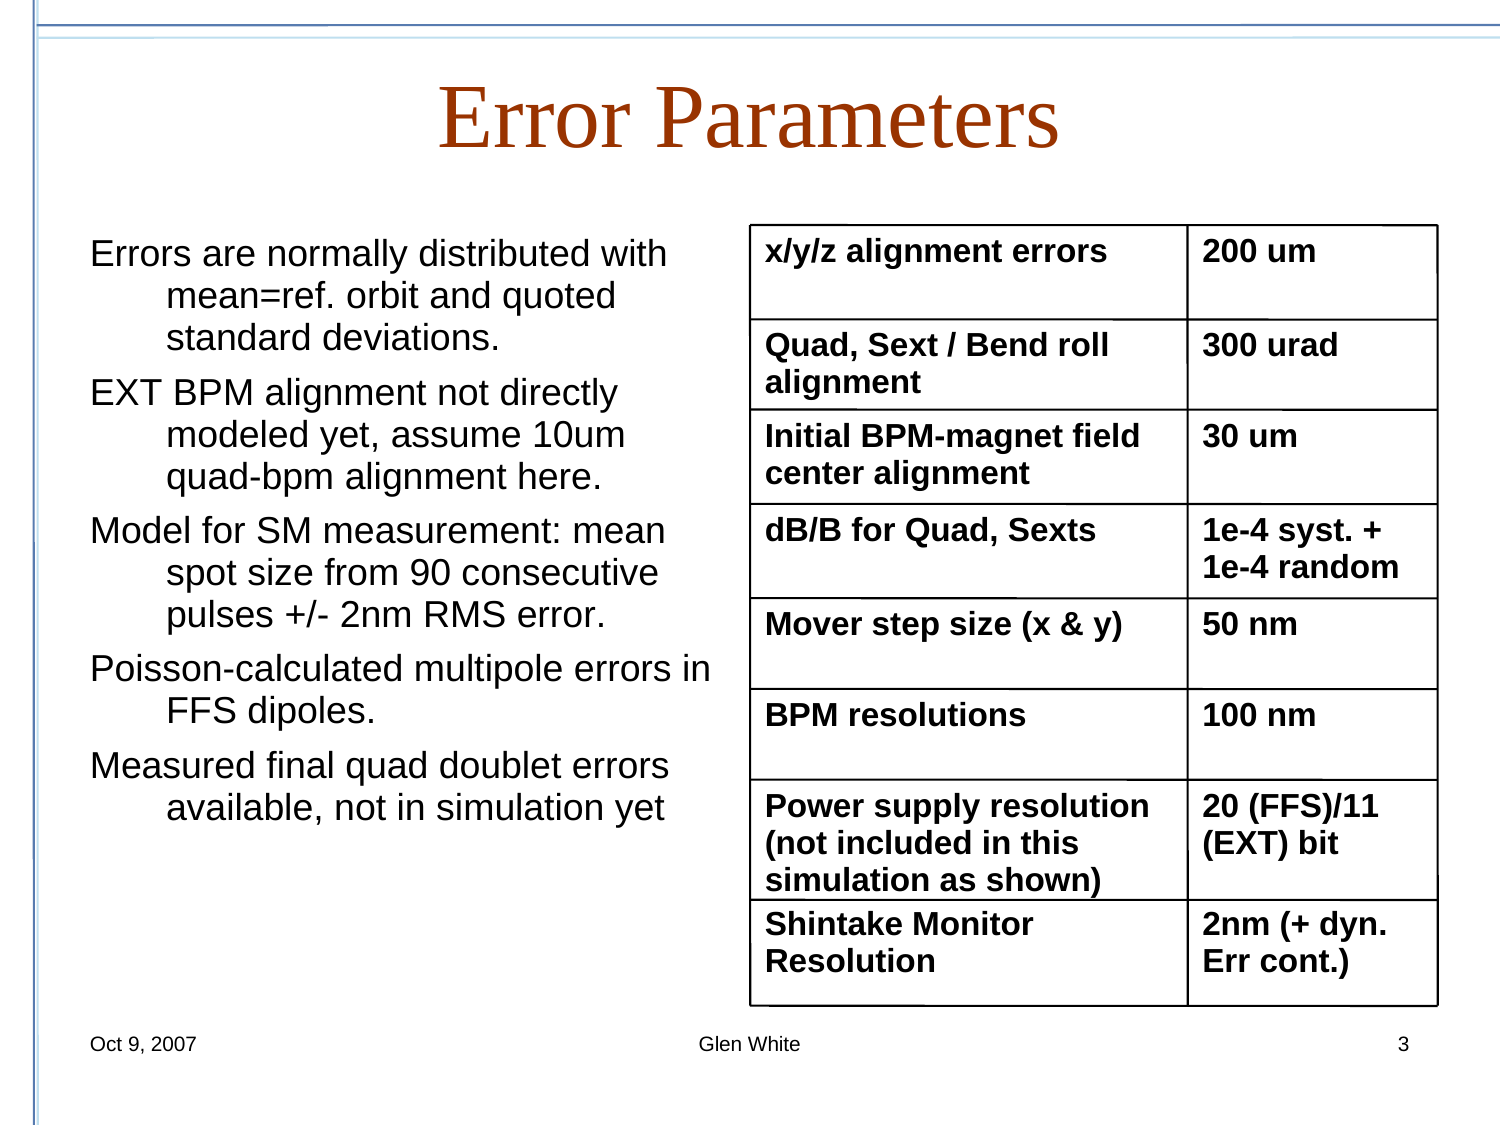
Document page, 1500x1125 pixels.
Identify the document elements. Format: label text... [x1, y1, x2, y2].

title Error Parameters [75, 49, 1426, 175]
text_box 300 urad [1189, 321, 1436, 408]
text_box 200 um [1189, 227, 1436, 318]
list Errors are normally distributed with mean=ref. orbit and quoted standard deviations. EXT BPM alignment not directly modeled yet, assume 10um quad-bpm alignment here. Model for SM measurement: mean spot size from 90 consecutive pulses +/- 2nm RMS error. Poisson-calculated multipole errors in FFS dipoles. Measured final quad doublet errors available, not in simulation yet [75, 224, 738, 1037]
text_box Mover step size (x & y)‏ [752, 600, 1186, 687]
text_box Quad, Sext / Bend roll alignment [752, 321, 1186, 408]
text_box dB/B for Quad, Sexts [752, 505, 1186, 597]
text_box 100 nm [1189, 691, 1436, 778]
text_box 1e-4 syst. + 1e-4 random [1189, 506, 1436, 597]
text_box 30 um [1189, 411, 1436, 503]
text_box 2nm (+ dyn. Err cont.) [1189, 901, 1436, 1004]
text_box Shintake Monitor Resolution [752, 901, 1186, 1004]
text_box Power supply resolution (not included in this simulation as shown) [752, 781, 1186, 898]
text_box x/y/z alignment errors [752, 227, 1186, 318]
text_box Initial BPM-magnet field center alignment [752, 411, 1186, 502]
text_box 50 nm [1189, 600, 1436, 688]
text_box 20 (FFS)/11 (EXT) bit [1189, 781, 1436, 898]
text_box BPM resolutions [752, 690, 1186, 778]
